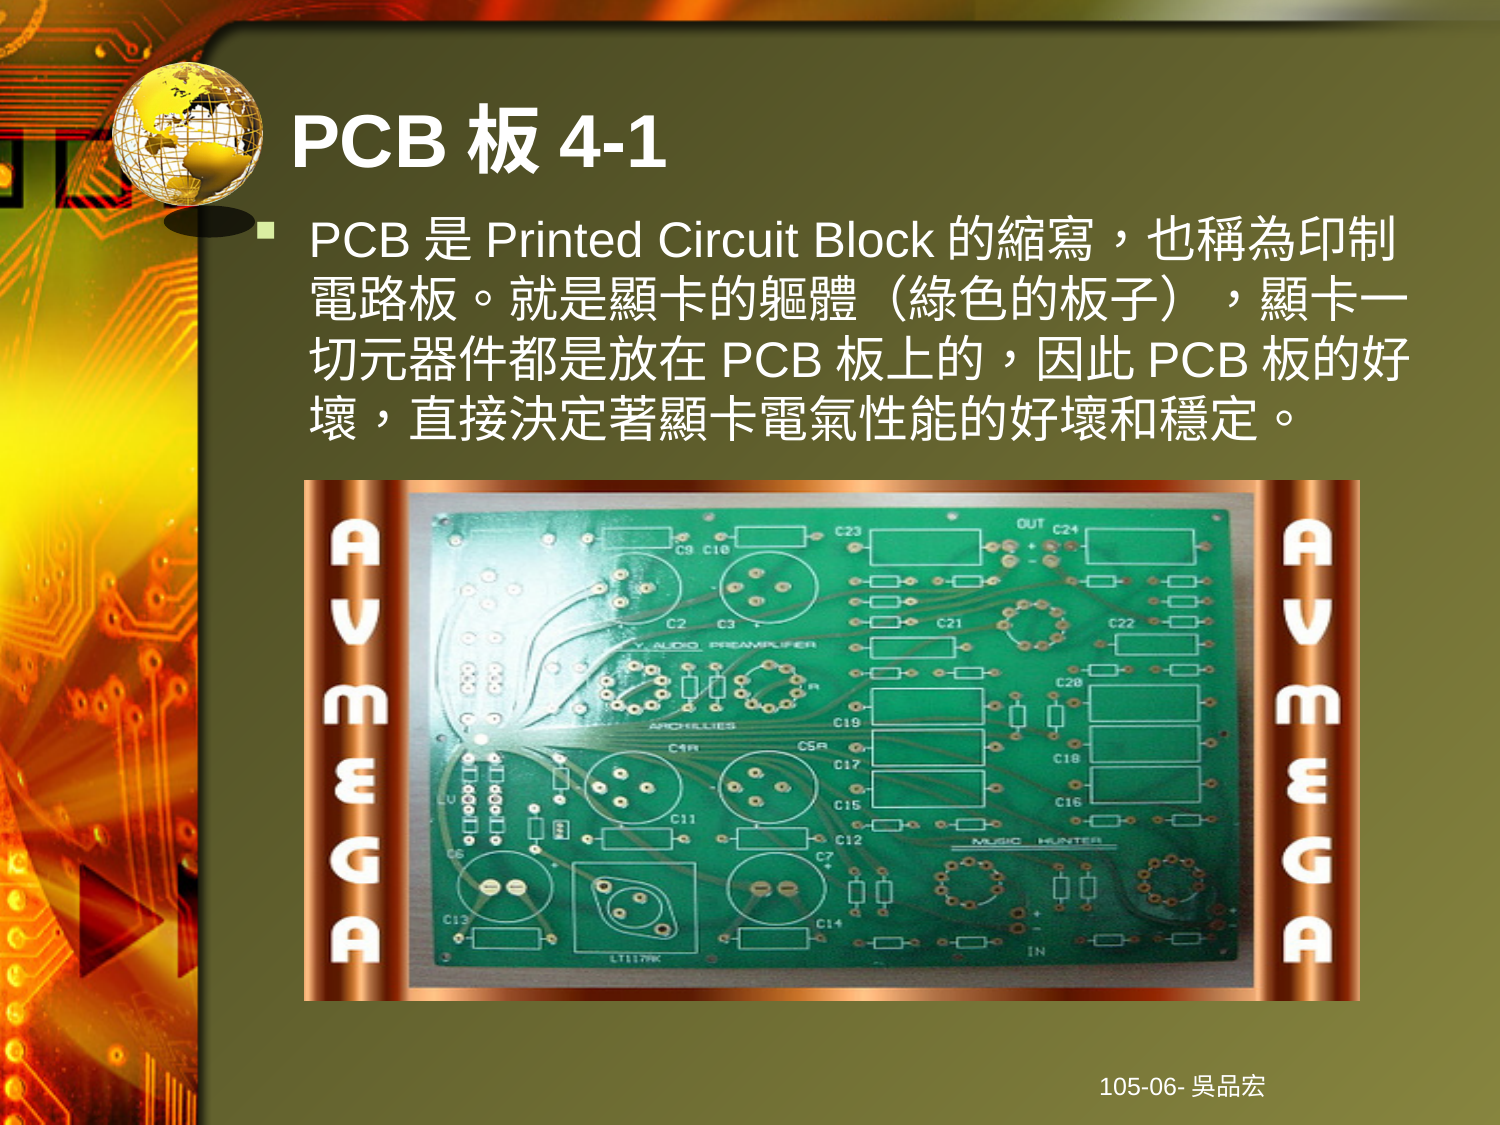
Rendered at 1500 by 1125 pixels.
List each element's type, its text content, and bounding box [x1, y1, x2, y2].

picture [0, 0, 1500, 1125]
list PCB是Printed Circuit Block的縮寫，也稱為印制電路板。就是顯卡的軀體（綠色的板子），顯卡一切元器件都是放在PCB板上的，因此PCB板的好壞，直接決定著顯卡電氣性能的好壞和穩定。 [237, 199, 1450, 816]
text_box 105-06-吳品宏 [906, 1062, 1282, 1103]
title PCB板4-1 [275, 84, 1450, 191]
